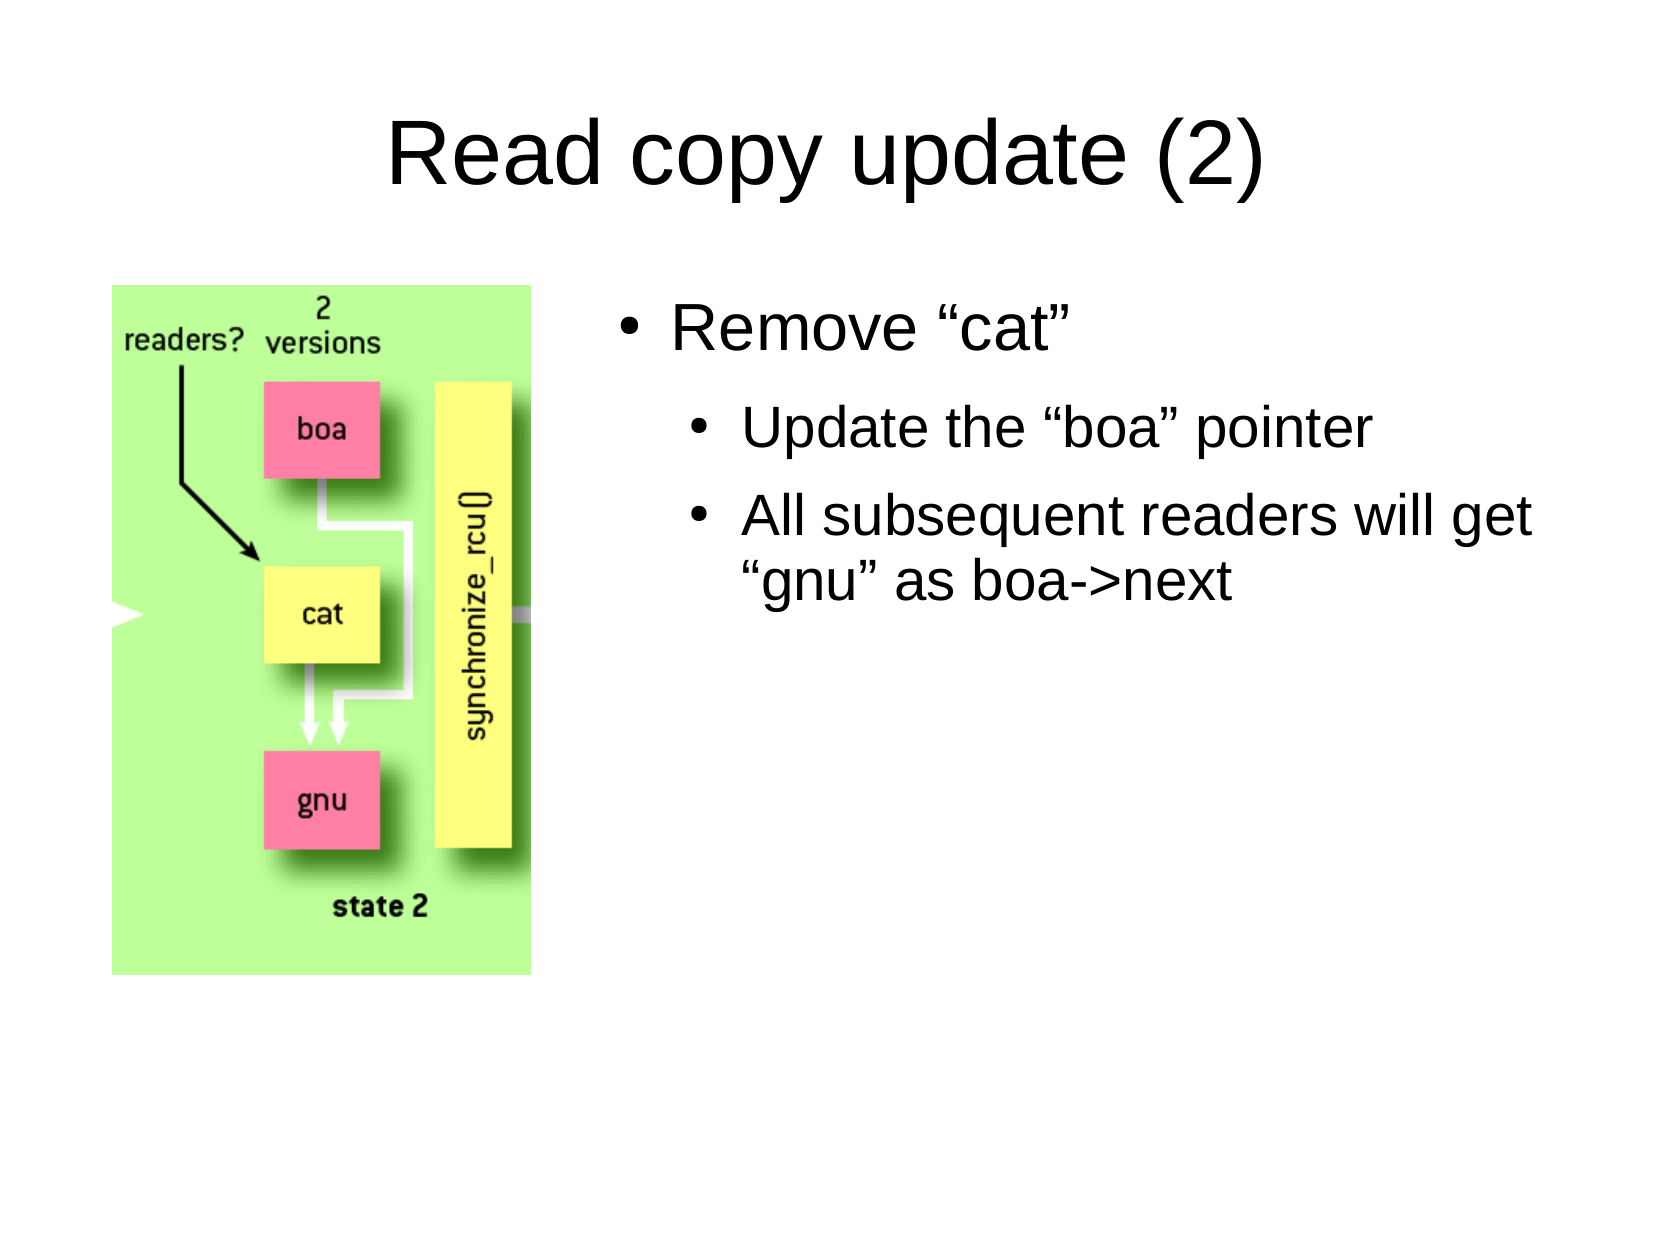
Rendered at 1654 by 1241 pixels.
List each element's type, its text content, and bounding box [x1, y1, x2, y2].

picture [112, 285, 531, 976]
list Remove “cat” Update the “boa” pointer All subsequent readers will get “gnu” as boa->next [600, 290, 1572, 1010]
title Read copy update (2) [82, 49, 1571, 257]
